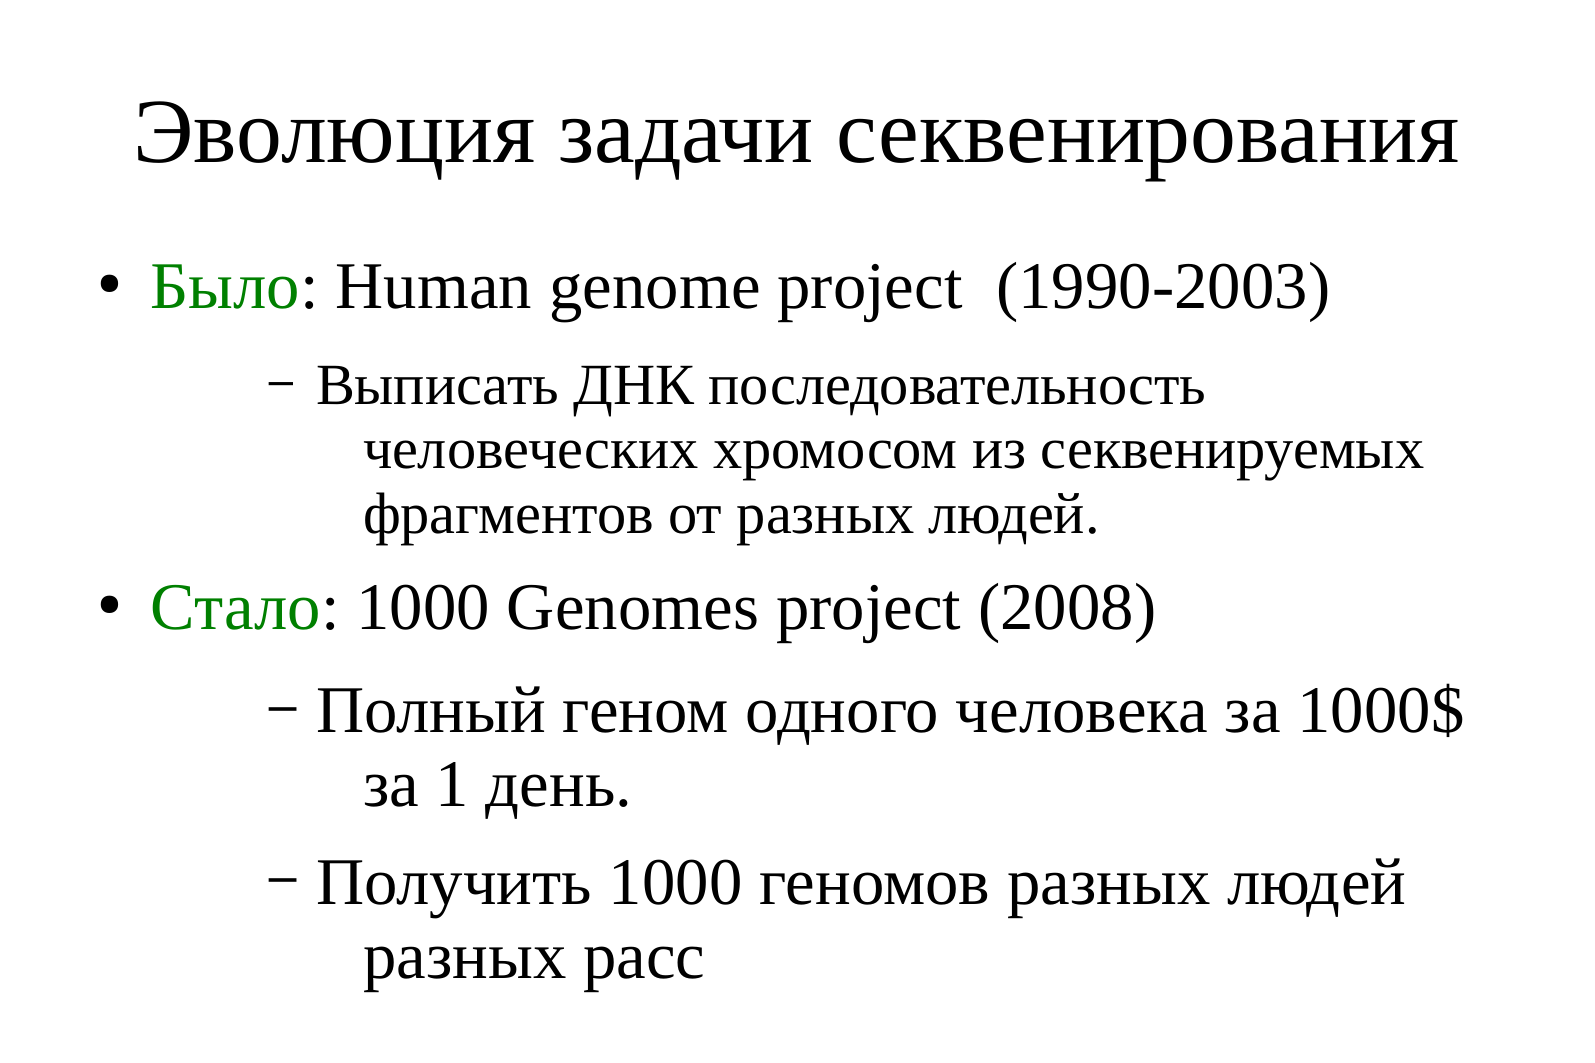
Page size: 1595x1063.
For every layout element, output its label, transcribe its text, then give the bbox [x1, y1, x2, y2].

title Эволюция задачи секвенирования [79, 42, 1515, 220]
list Было: Human genome project (1990-2003) Выписать ДНК последовательность человеческих хромосом из секвенируемых фрагментов от разных людей. Стало: 1000 Genomes project (2008) Полный геном одного человека за 1000$ за 1 день. Получить 1000 геномов разных людей разных расс [79, 248, 1515, 994]
